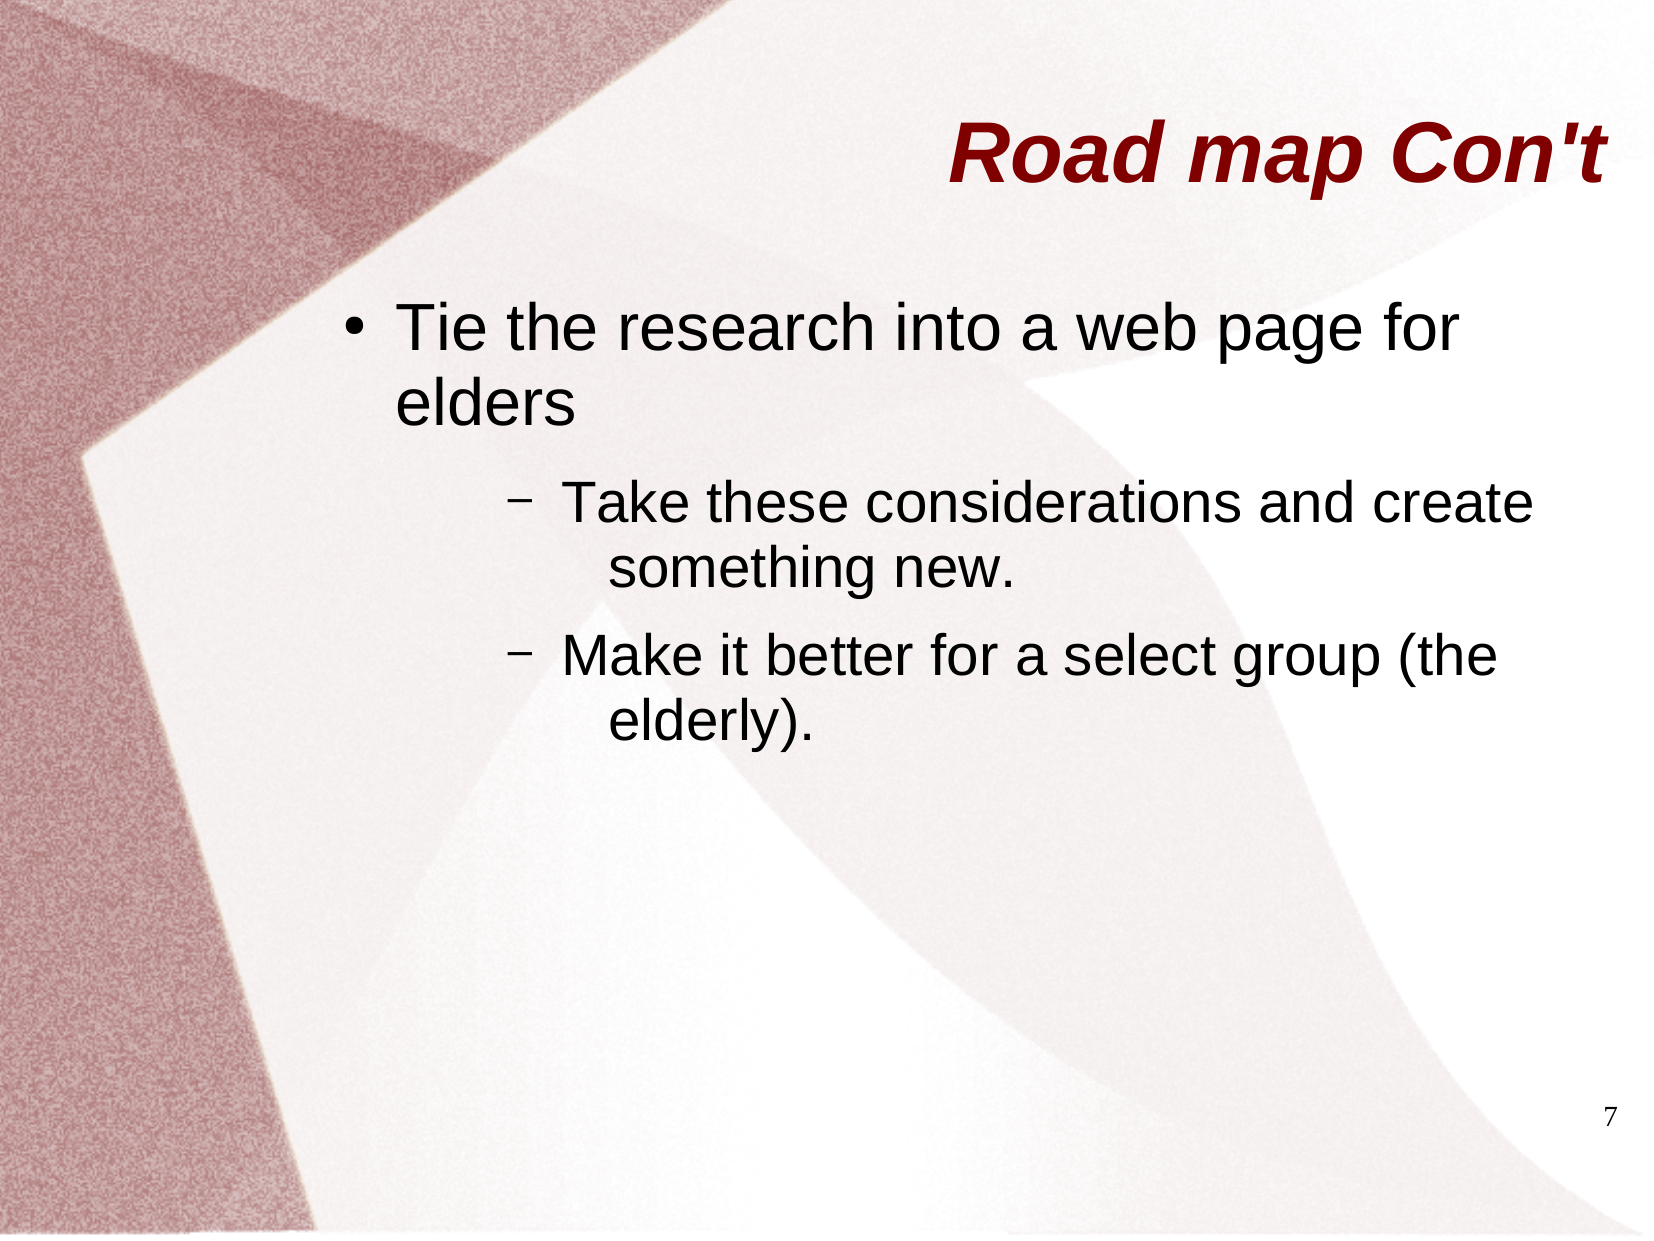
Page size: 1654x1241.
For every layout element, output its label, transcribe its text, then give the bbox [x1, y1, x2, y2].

picture [0, 0, 1654, 1241]
list Tie the research into a web page for elders Take these considerations and create something new. Make it better for a select group (the elderly). [324, 290, 1601, 916]
title Road map Con't [596, 49, 1607, 257]
